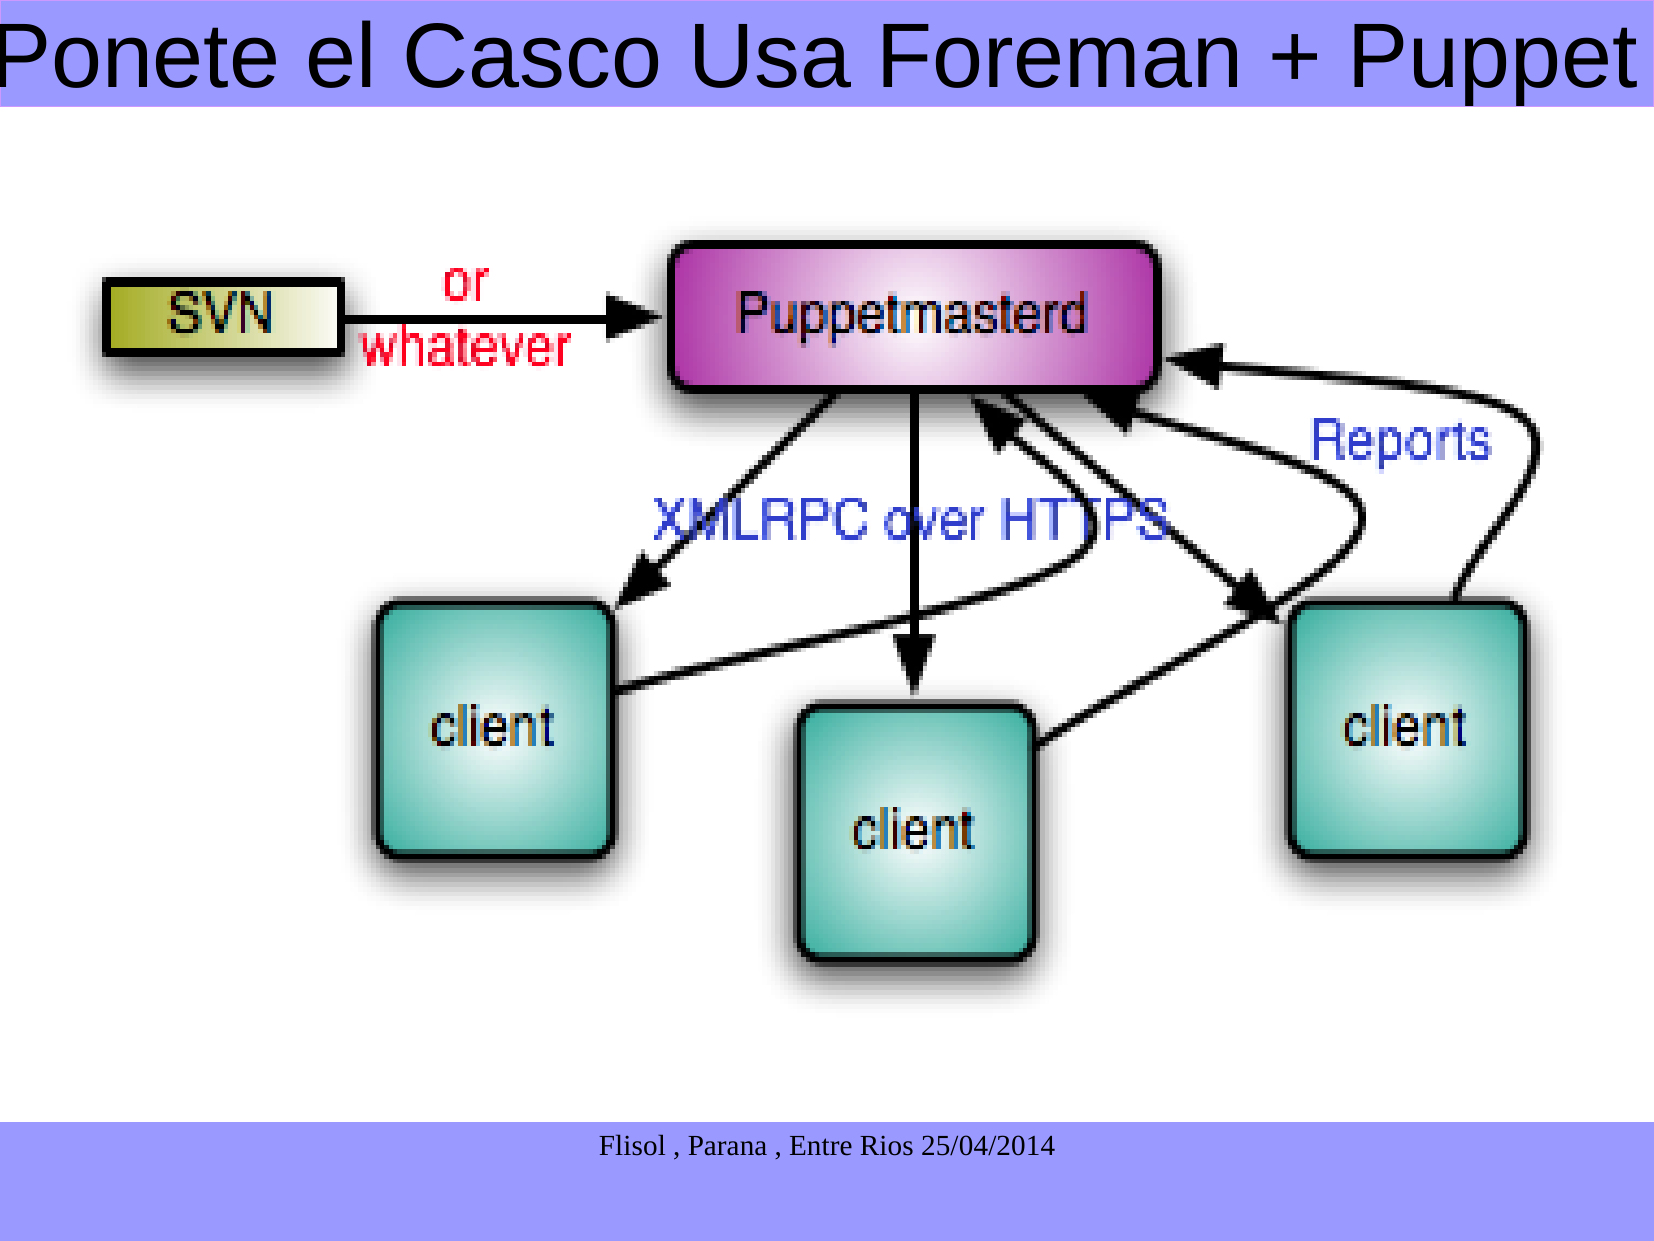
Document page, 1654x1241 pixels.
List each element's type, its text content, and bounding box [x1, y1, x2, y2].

title Ponete el Casco Usa Foreman + Puppet [0, 0, 1654, 160]
picture [59, 212, 1571, 1028]
